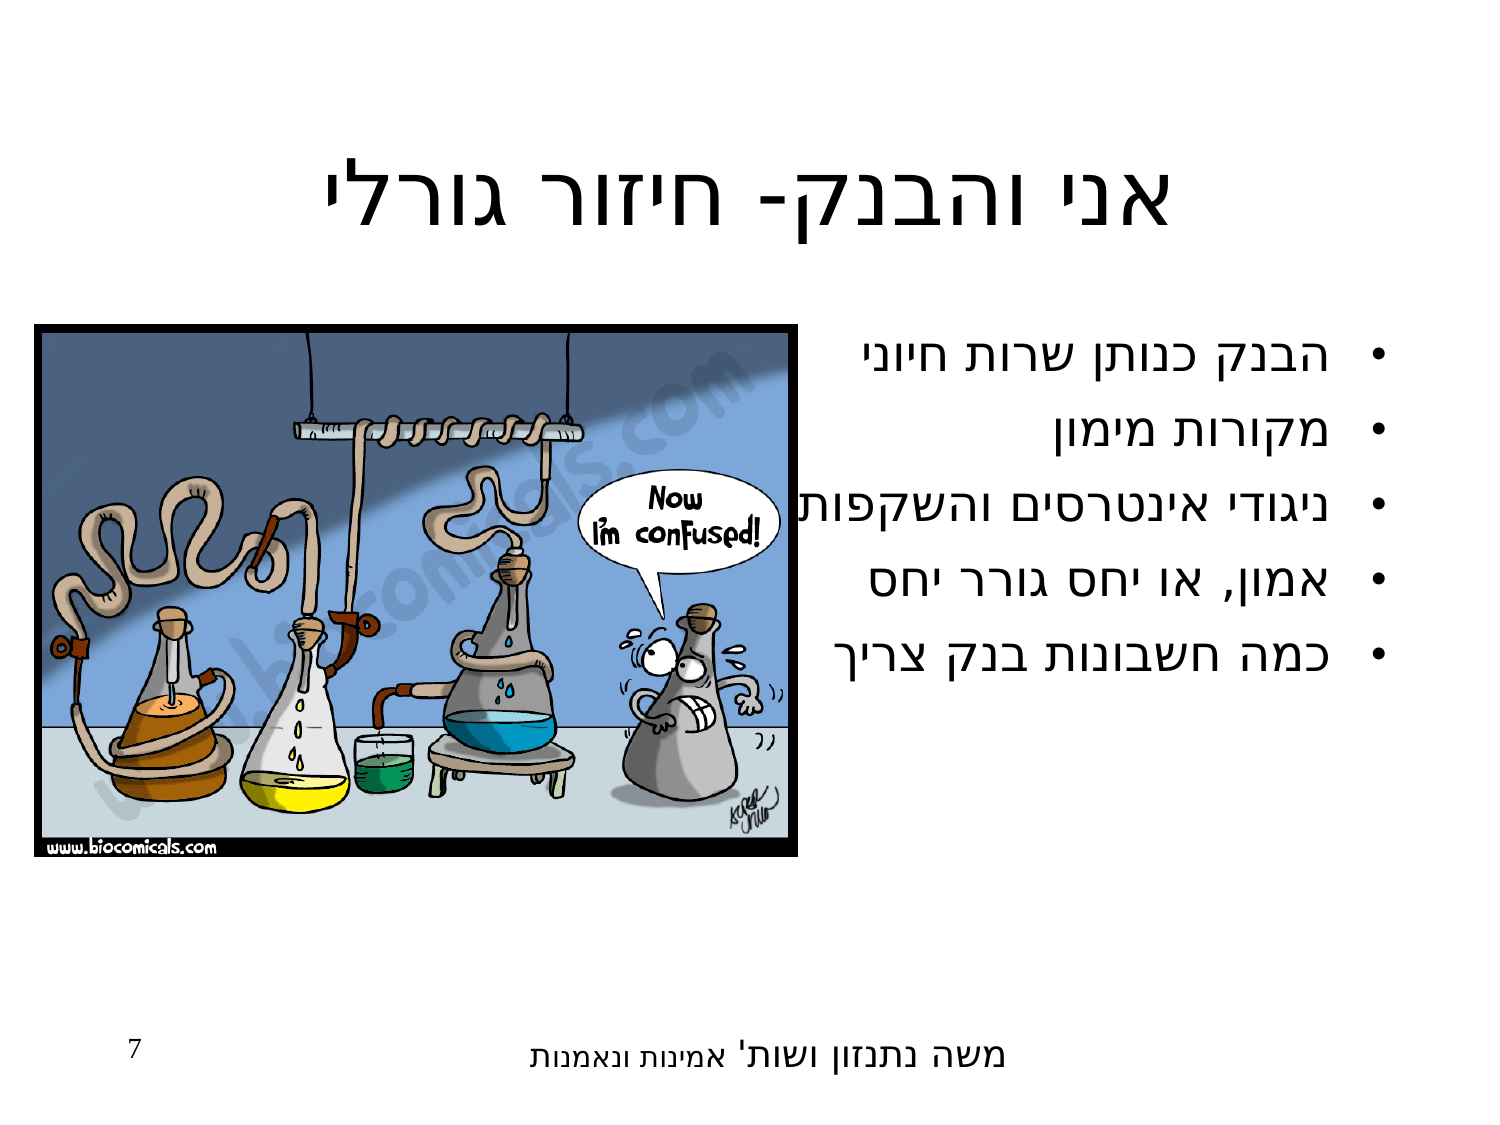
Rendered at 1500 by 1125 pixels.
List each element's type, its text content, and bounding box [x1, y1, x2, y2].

title אני והבנק- חיזור גורלי [112, 99, 1388, 288]
picture [34, 324, 798, 857]
list הבנק כנותן שרות חיוני מקורות מימון ניגודי אינטרסים והשקפות אמון, או יחס גורר יחס כמה חשבונות בנק צריך [797, 324, 1388, 978]
